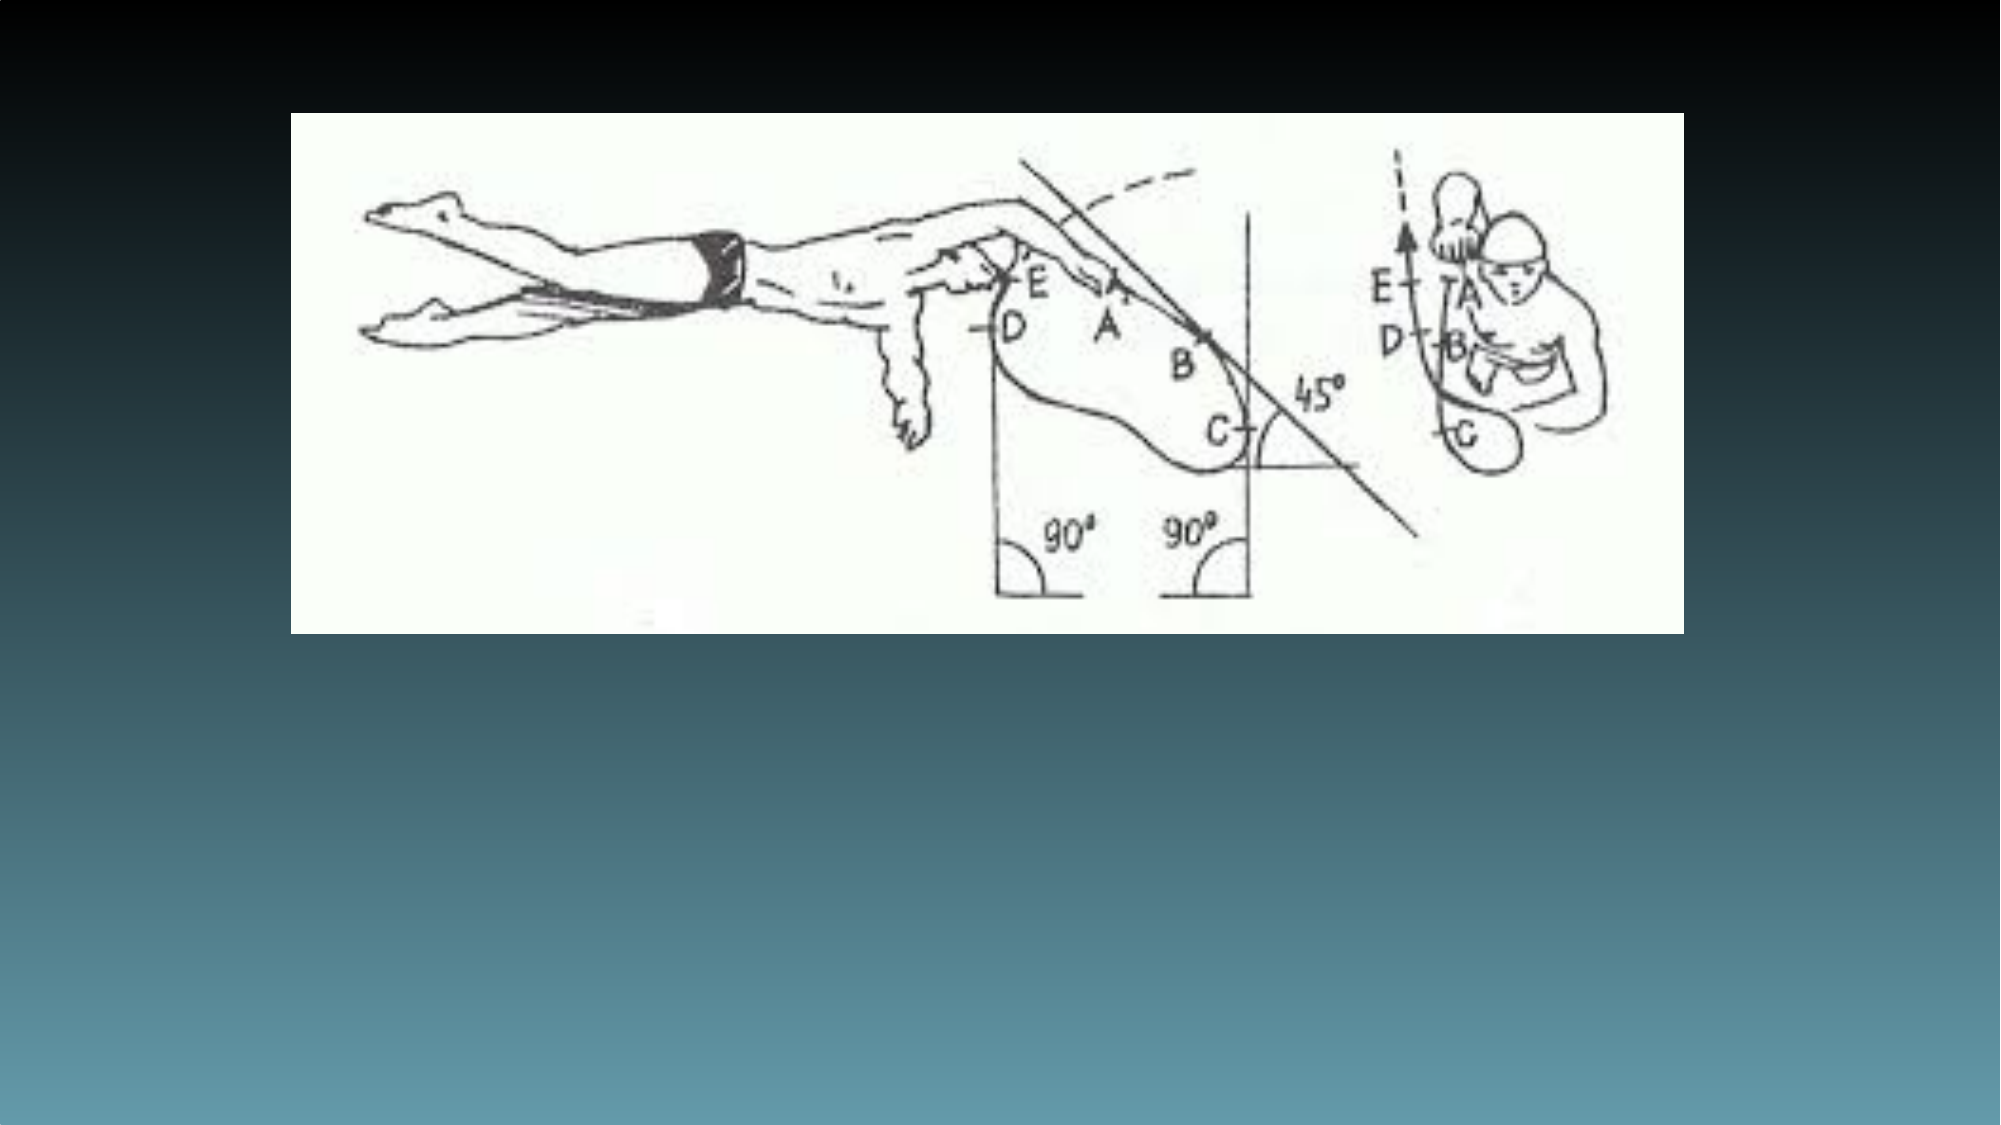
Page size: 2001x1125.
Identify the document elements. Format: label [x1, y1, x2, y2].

picture [291, 113, 1684, 634]
